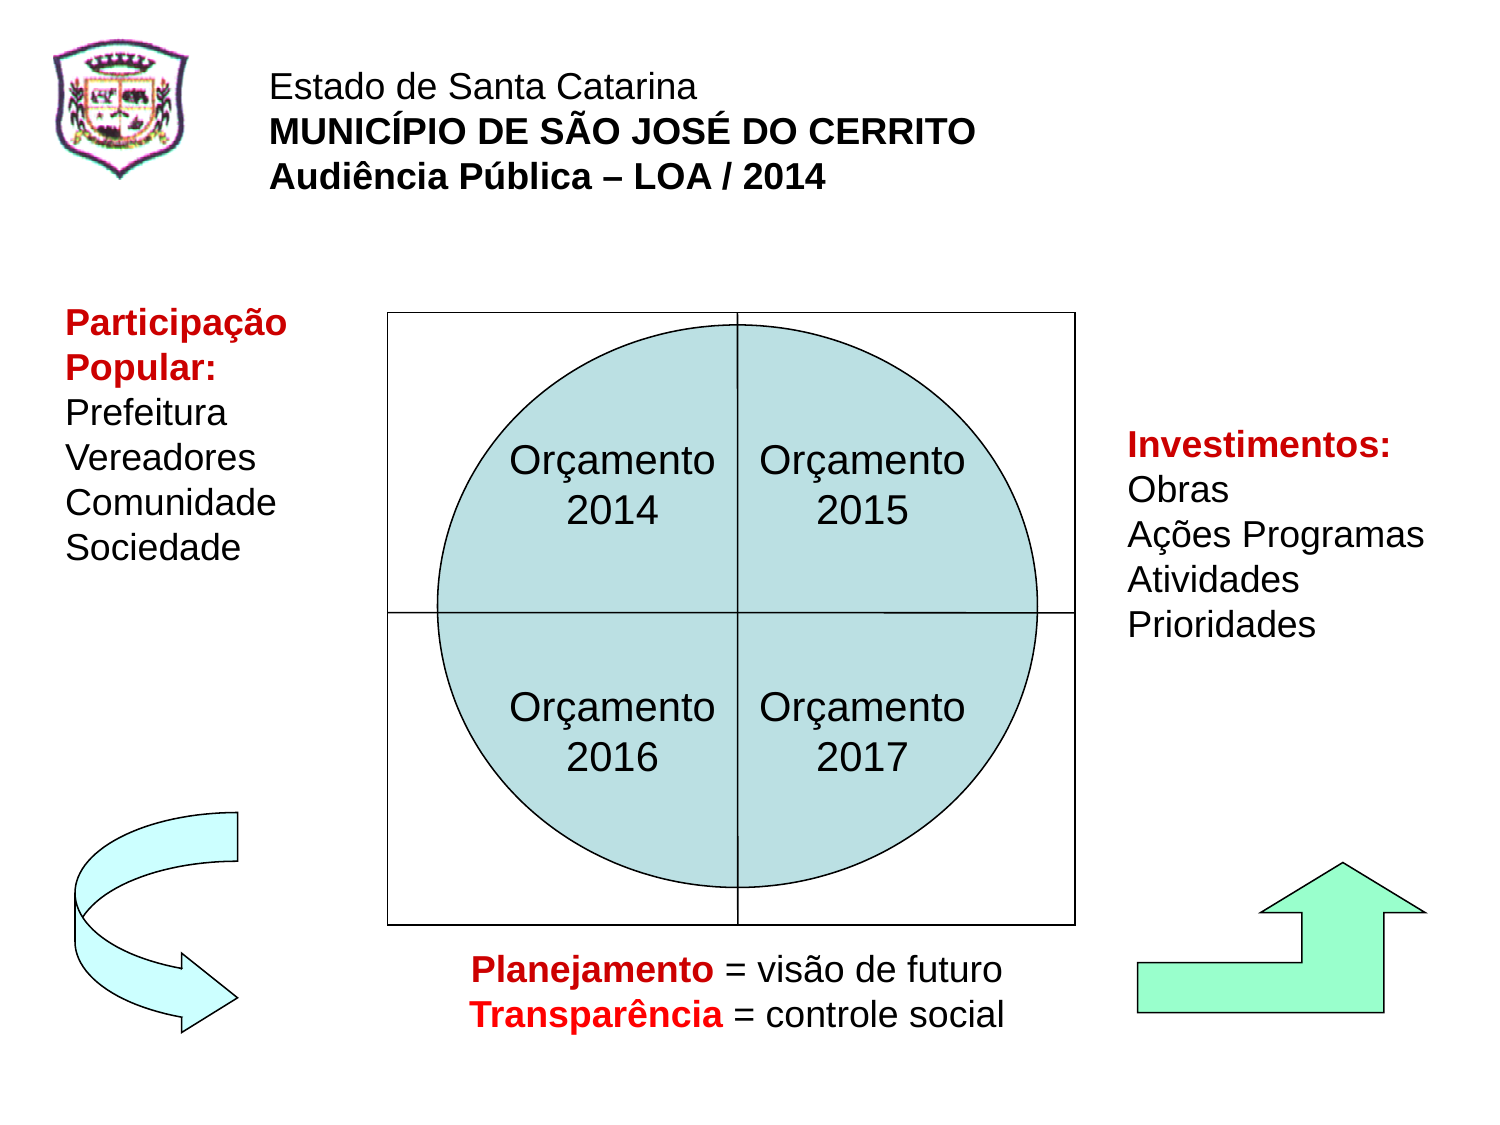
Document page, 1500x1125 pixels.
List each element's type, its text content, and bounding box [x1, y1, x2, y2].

text_box [739, 614, 1038, 761]
text_box [739, 788, 967, 888]
text_box [437, 451, 736, 611]
text_box Orçamento2016 [487, 672, 736, 788]
text_box [508, 788, 736, 888]
text_box [507, 324, 736, 425]
text_box Planejamento = visão de futuro Transparência = controle social [452, 937, 1022, 1043]
text_box [739, 451, 1038, 612]
text_box [739, 324, 967, 425]
text_box Participação Popular: Prefeitura Vereadores Comunidade Sociedade [50, 290, 401, 577]
text_box Orçamento2014 [487, 425, 736, 541]
text_box Investimentos: Obras Ações Programas Atividades Prioridades [1112, 412, 1500, 653]
text_box [437, 614, 736, 761]
picture [53, 31, 190, 180]
text_box [75, 812, 238, 1033]
text_box Orçamento2015 [739, 425, 988, 541]
text_box [1137, 862, 1426, 1013]
text_box Estado de Santa Catarina MUNICÍPIO DE SÃO JOSÉ DO CERRITO Audiência Pública – LOA / 2014 [254, 55, 1004, 205]
text_box Orçamento2017 [739, 672, 988, 788]
